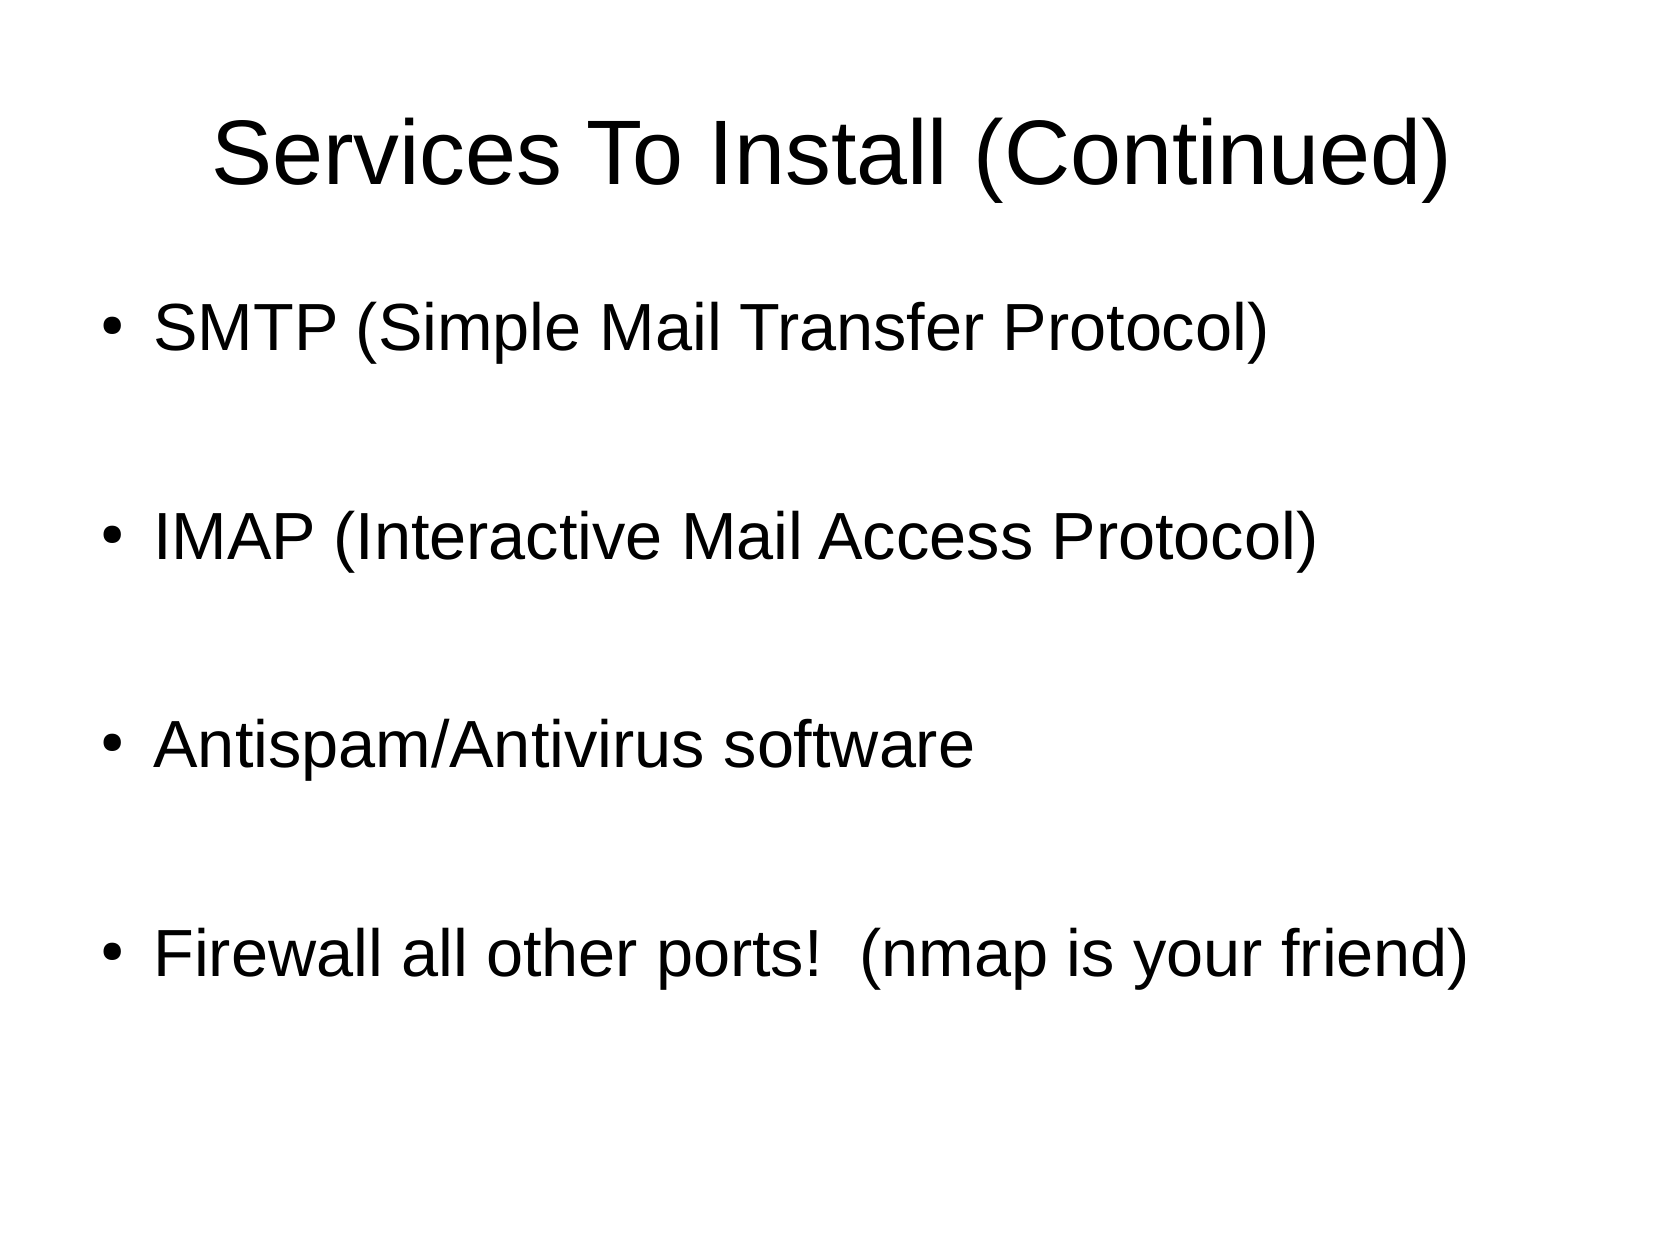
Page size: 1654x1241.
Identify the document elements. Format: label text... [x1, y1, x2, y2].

title Services To Install (Continued) [88, 49, 1577, 257]
list SMTP (Simple Mail Transfer Protocol) IMAP (Interactive Mail Access Protocol) Antispam/Antivirus software Firewall all other ports! (nmap is your friend) [82, 290, 1571, 1010]
